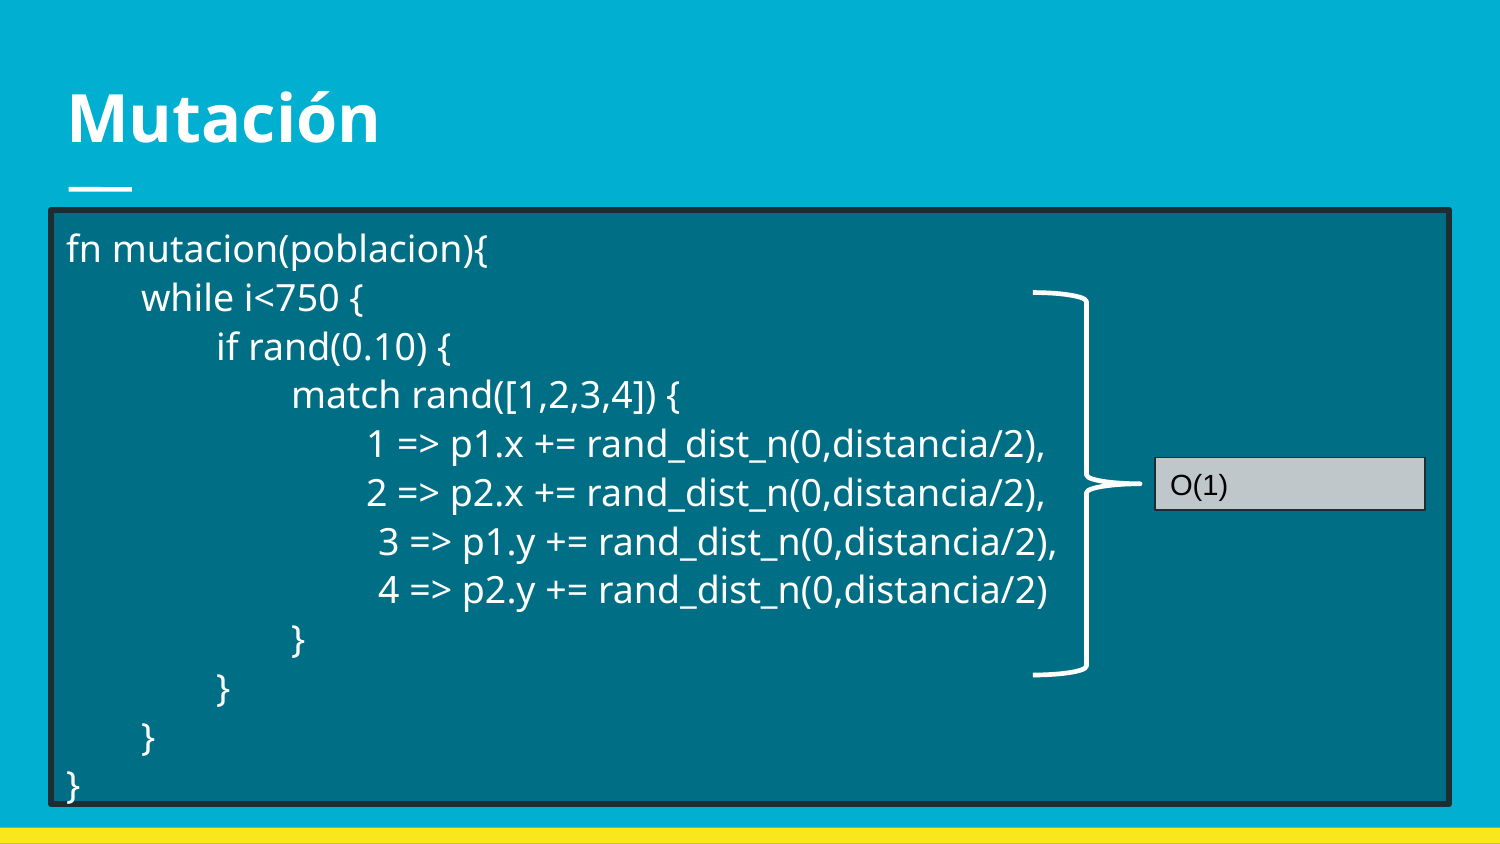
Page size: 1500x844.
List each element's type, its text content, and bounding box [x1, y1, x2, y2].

title Mutación [51, 61, 1449, 167]
text_box O(1) [1155, 457, 1426, 510]
list fn mutacion(poblacion){ while i<750 { if rand(0.10) { match rand([1,2,3,4]) { 1 => p1.x += rand_dist_n(0,distancia/2), 2 => p2.x += rand_dist_n(0,distancia/2), 3 => p1.y += rand_dist_n(0,distancia/2), 4 => p2.y += rand_dist_n(0,distancia/2) } } } } [51, 209, 1449, 804]
